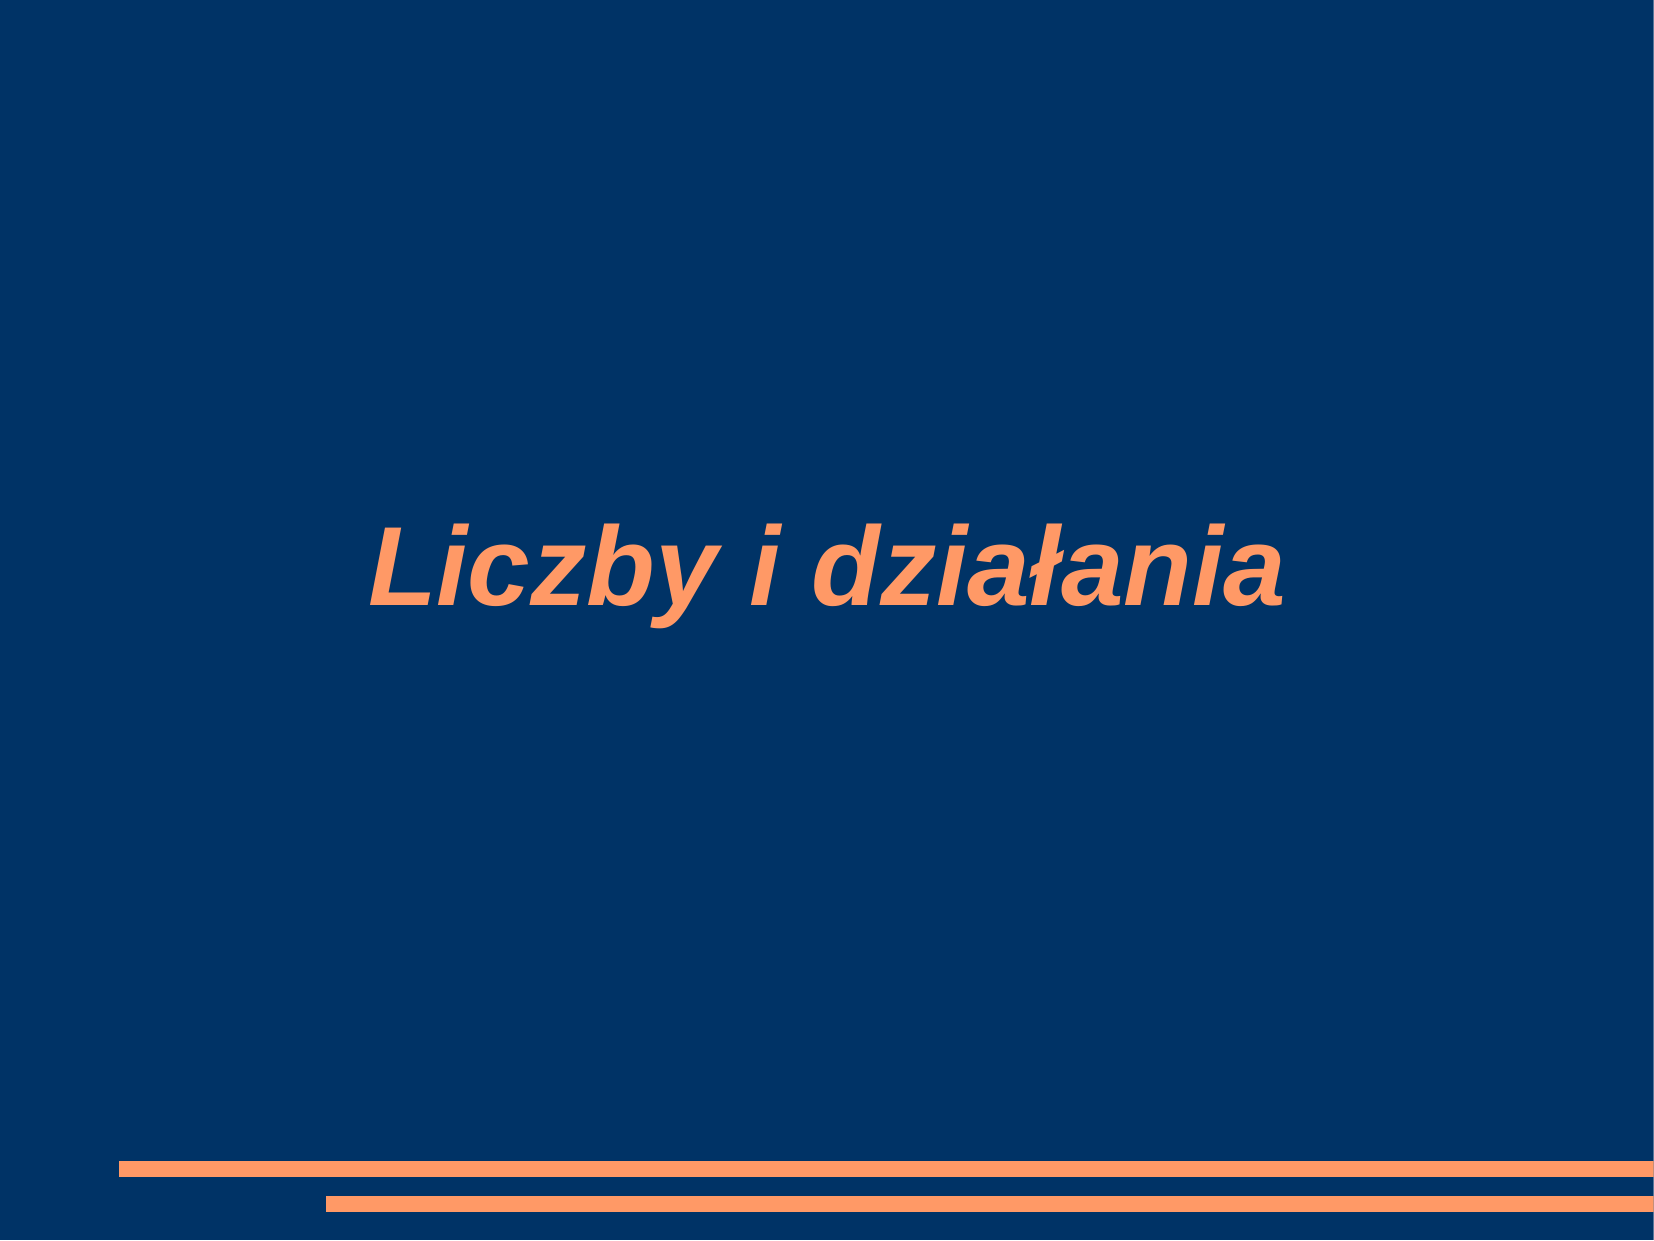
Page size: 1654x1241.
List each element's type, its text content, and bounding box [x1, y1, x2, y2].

title Liczby i działania [121, 46, 1534, 1075]
